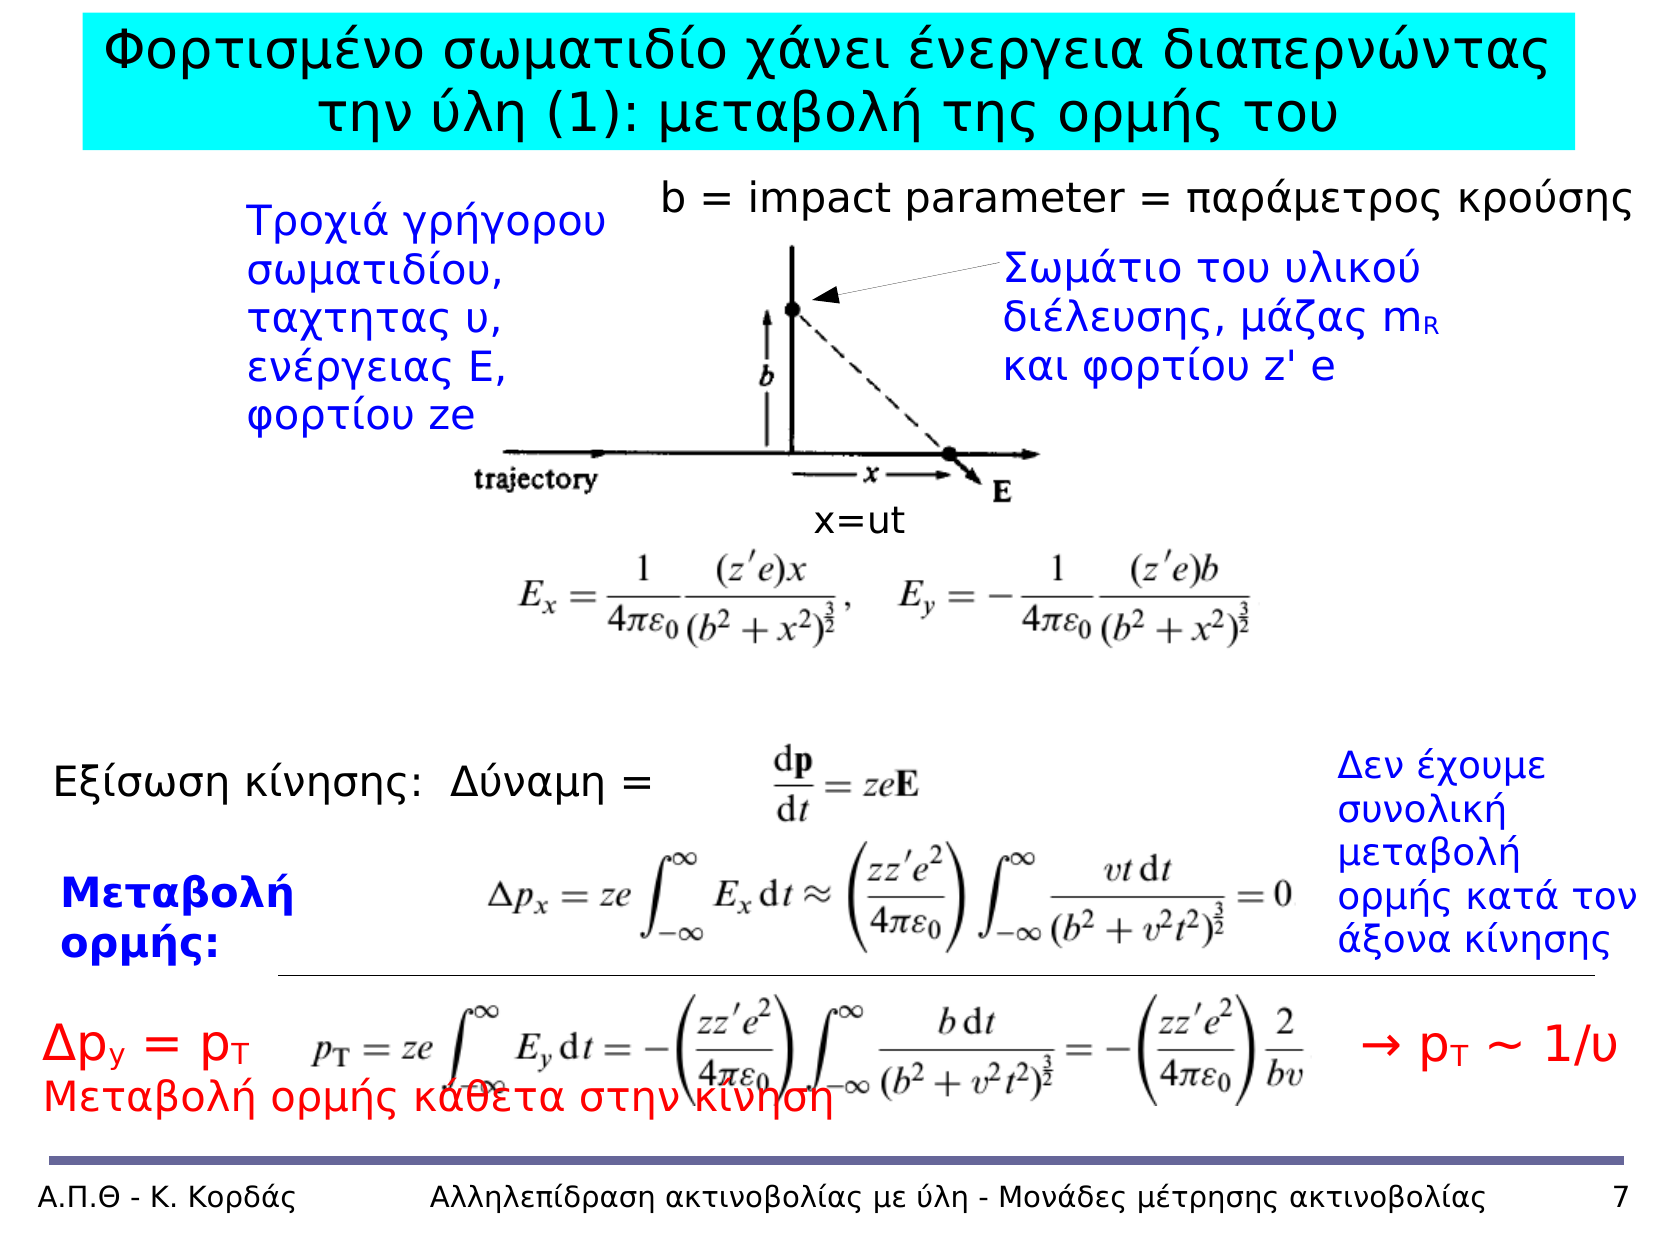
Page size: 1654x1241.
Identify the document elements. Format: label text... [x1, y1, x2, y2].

text_box b = impact parameter = παράμετρος κρούσης [645, 166, 1651, 231]
text_box Τροχιά γρήγορου σωματιδίου, ταχτητας υ, ενέργειας Ε, φορτίου ze [231, 189, 623, 450]
picture [497, 535, 1260, 667]
text_box → pT ~ 1/υ [1346, 1008, 1635, 1098]
picture [473, 730, 1296, 964]
text_box Σωμάτιο του υλικού διέλευσης, μάζας mR και φορτίου z' e [987, 236, 1455, 440]
text_box x=ut [798, 490, 921, 535]
text_box Δεν έχουμε συνολική μεταβολή ορμής κατά τον άξονα κίνησης [1322, 736, 1654, 972]
text_box Δpy = pT Μεταβολή ορμής κάθετα στην κίνηση [27, 1006, 851, 1145]
title Φορτισμένο σωματιδίο χάνει ένεργεια διαπερνώντας την ύλη (1): μεταβολή της ορμής του [82, 12, 1576, 151]
text_box Εξίσωση κίνησης: Δύναμη = [37, 750, 671, 814]
picture [442, 236, 1061, 508]
picture [303, 982, 1312, 1106]
text_box Μεταβολή ορμής: [42, 854, 480, 977]
